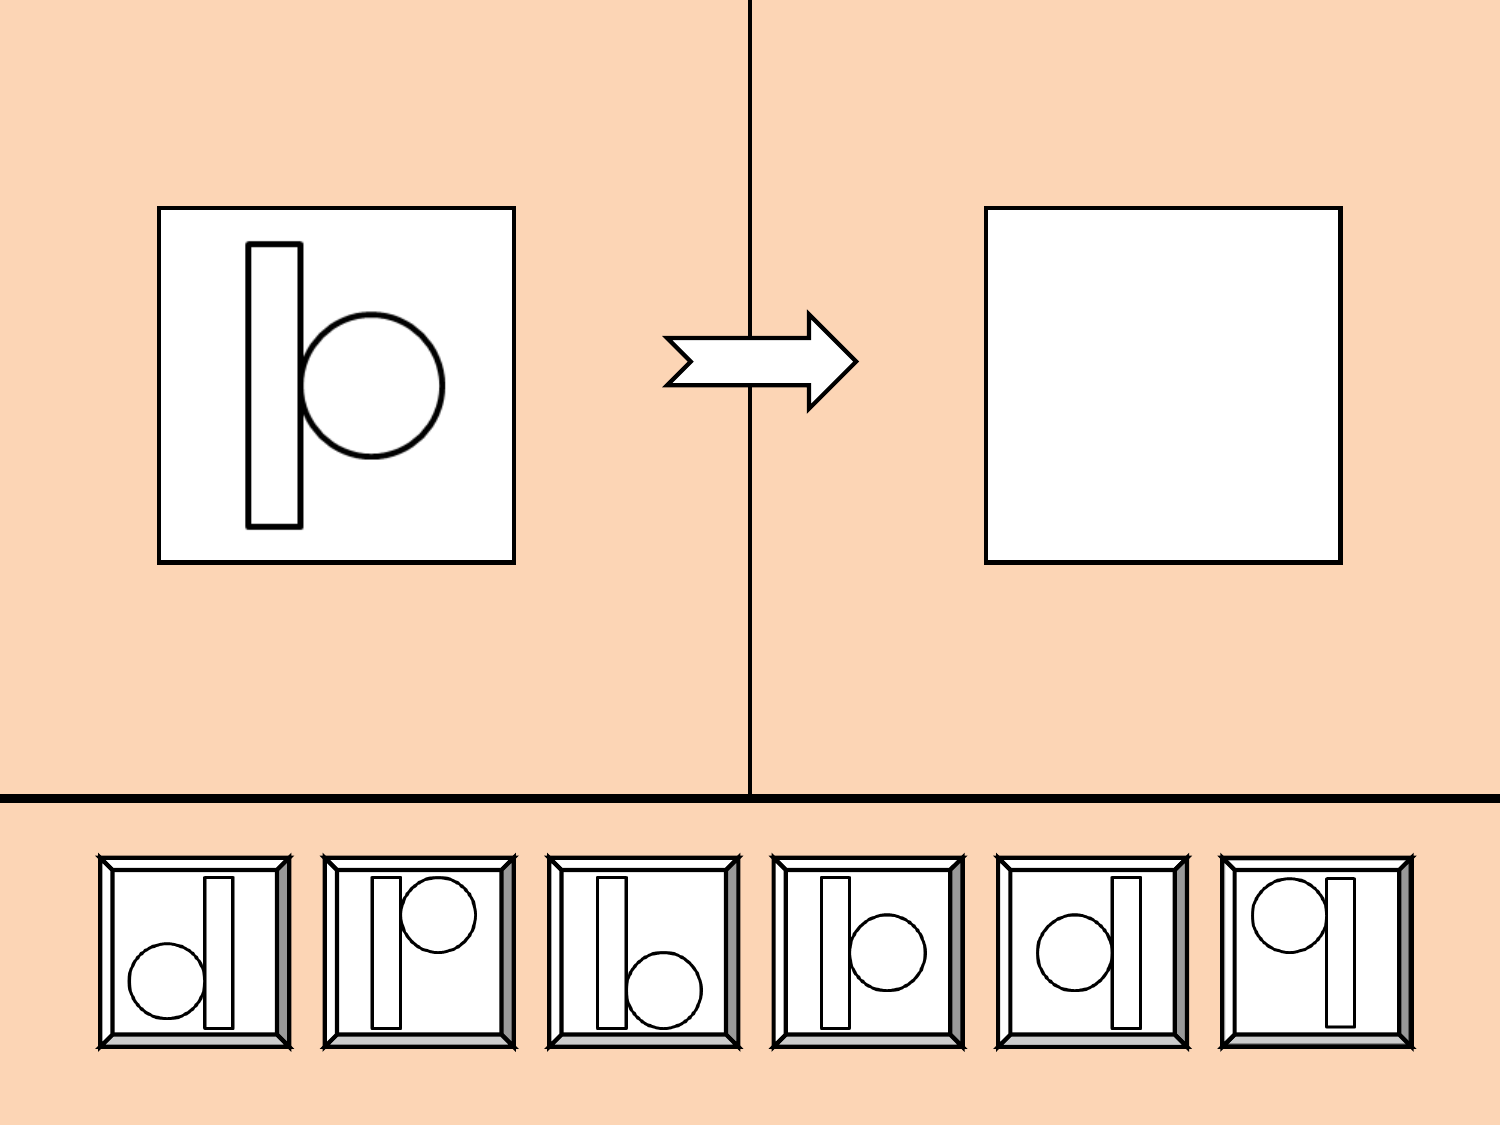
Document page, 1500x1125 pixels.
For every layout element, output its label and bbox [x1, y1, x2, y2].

text_box [551, 857, 739, 1047]
text_box [775, 857, 963, 1047]
text_box [159, 208, 514, 563]
text_box [102, 857, 290, 1047]
text_box [667, 314, 857, 409]
text_box [326, 857, 514, 1047]
text_box [1224, 857, 1412, 1047]
text_box [986, 208, 1341, 563]
text_box [1000, 857, 1188, 1047]
